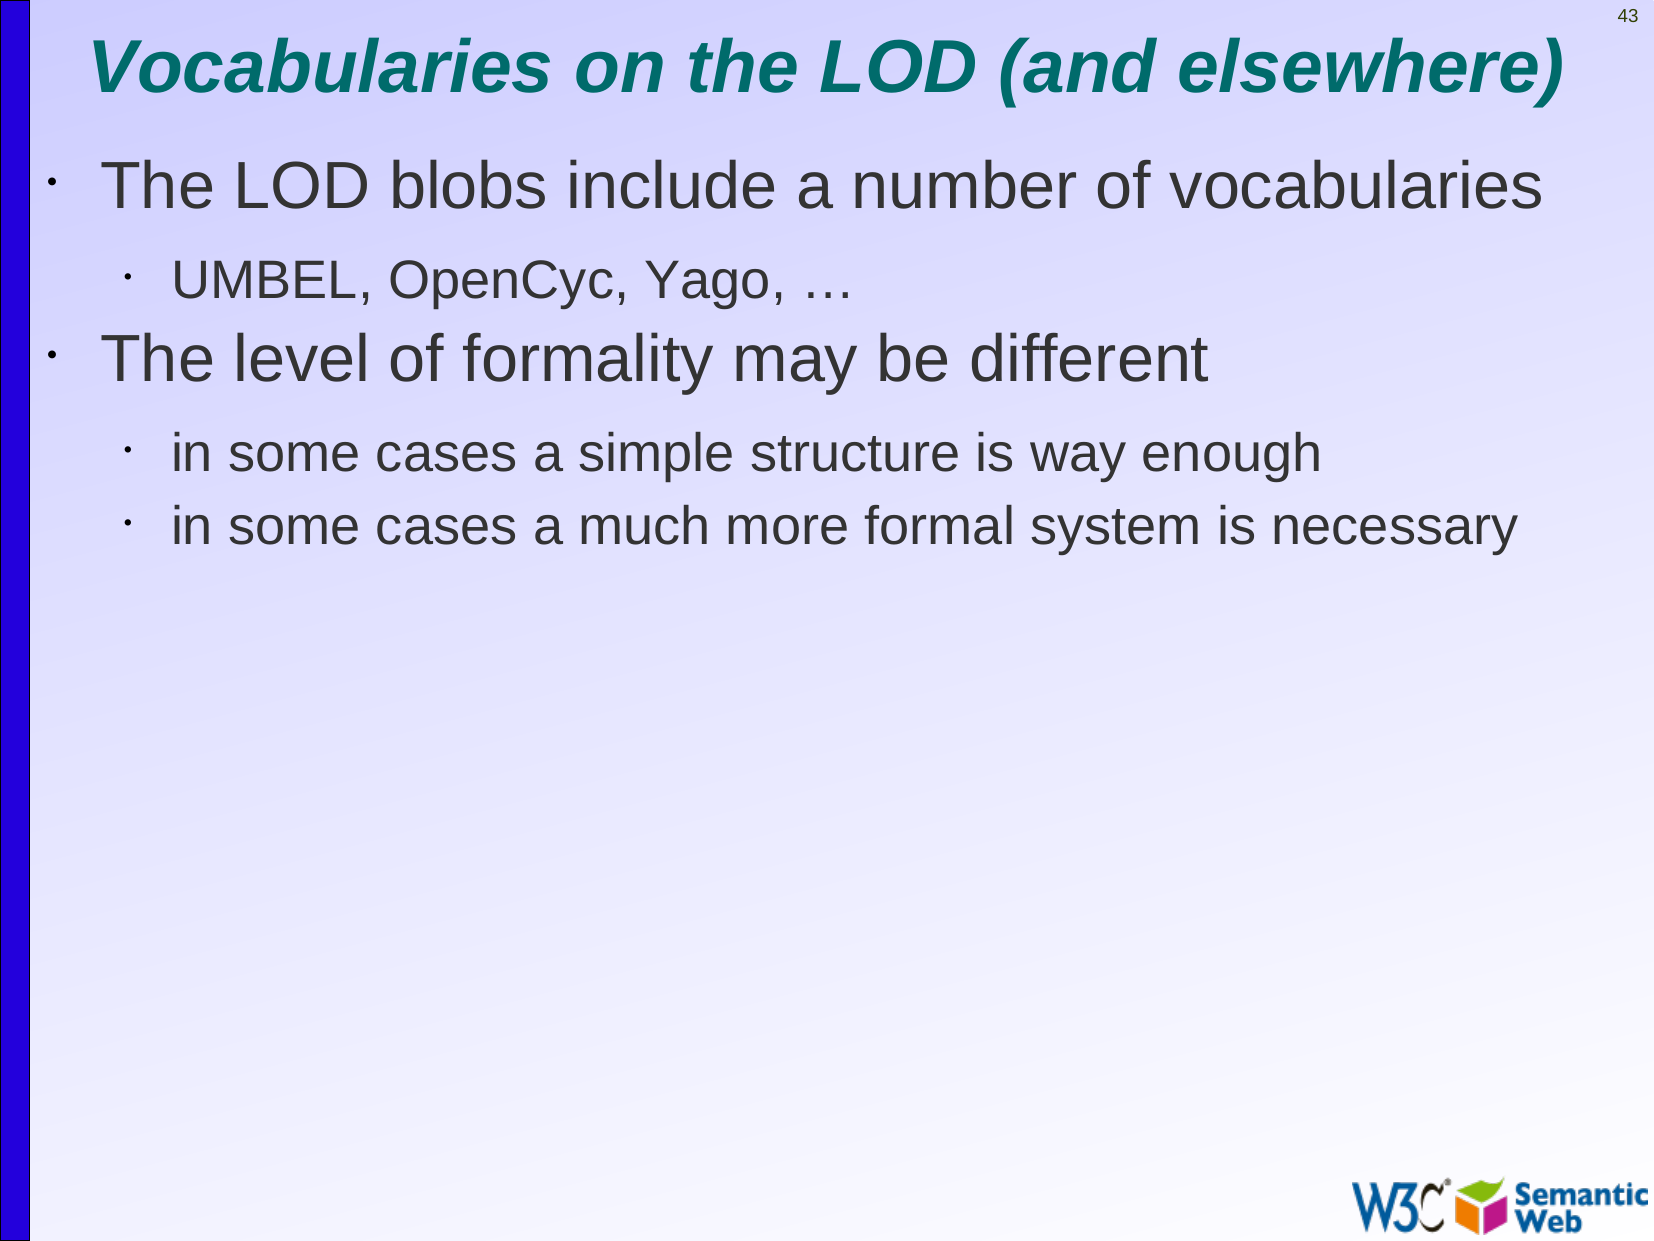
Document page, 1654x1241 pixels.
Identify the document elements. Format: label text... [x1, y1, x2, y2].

list The LOD blobs include a number of vocabularies UMBEL, OpenCyc, Yago, … The level of formality may be different in some cases a simple structure is way enough in some cases a much more formal system is necessary [29, 147, 1612, 1119]
picture [1352, 1175, 1648, 1235]
title Vocabularies on the LOD (and elsewhere) [0, 5, 1654, 125]
